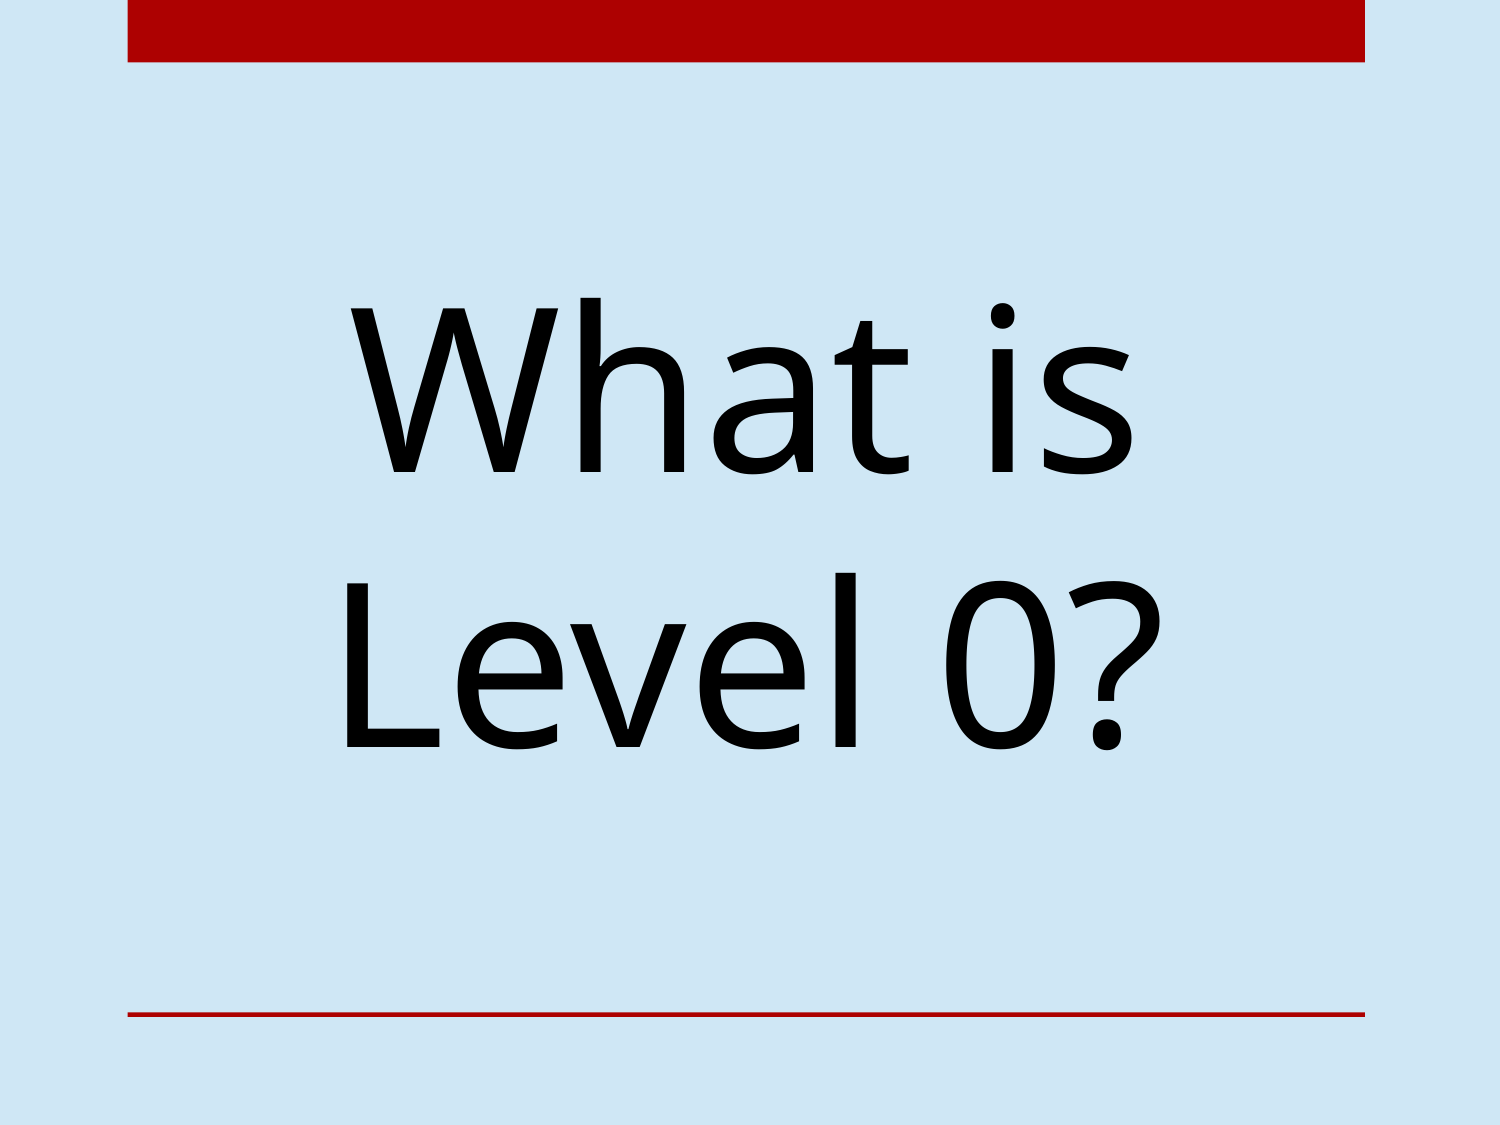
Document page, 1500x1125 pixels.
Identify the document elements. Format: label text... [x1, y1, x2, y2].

text_box What is Level 0? [133, 236, 1359, 802]
